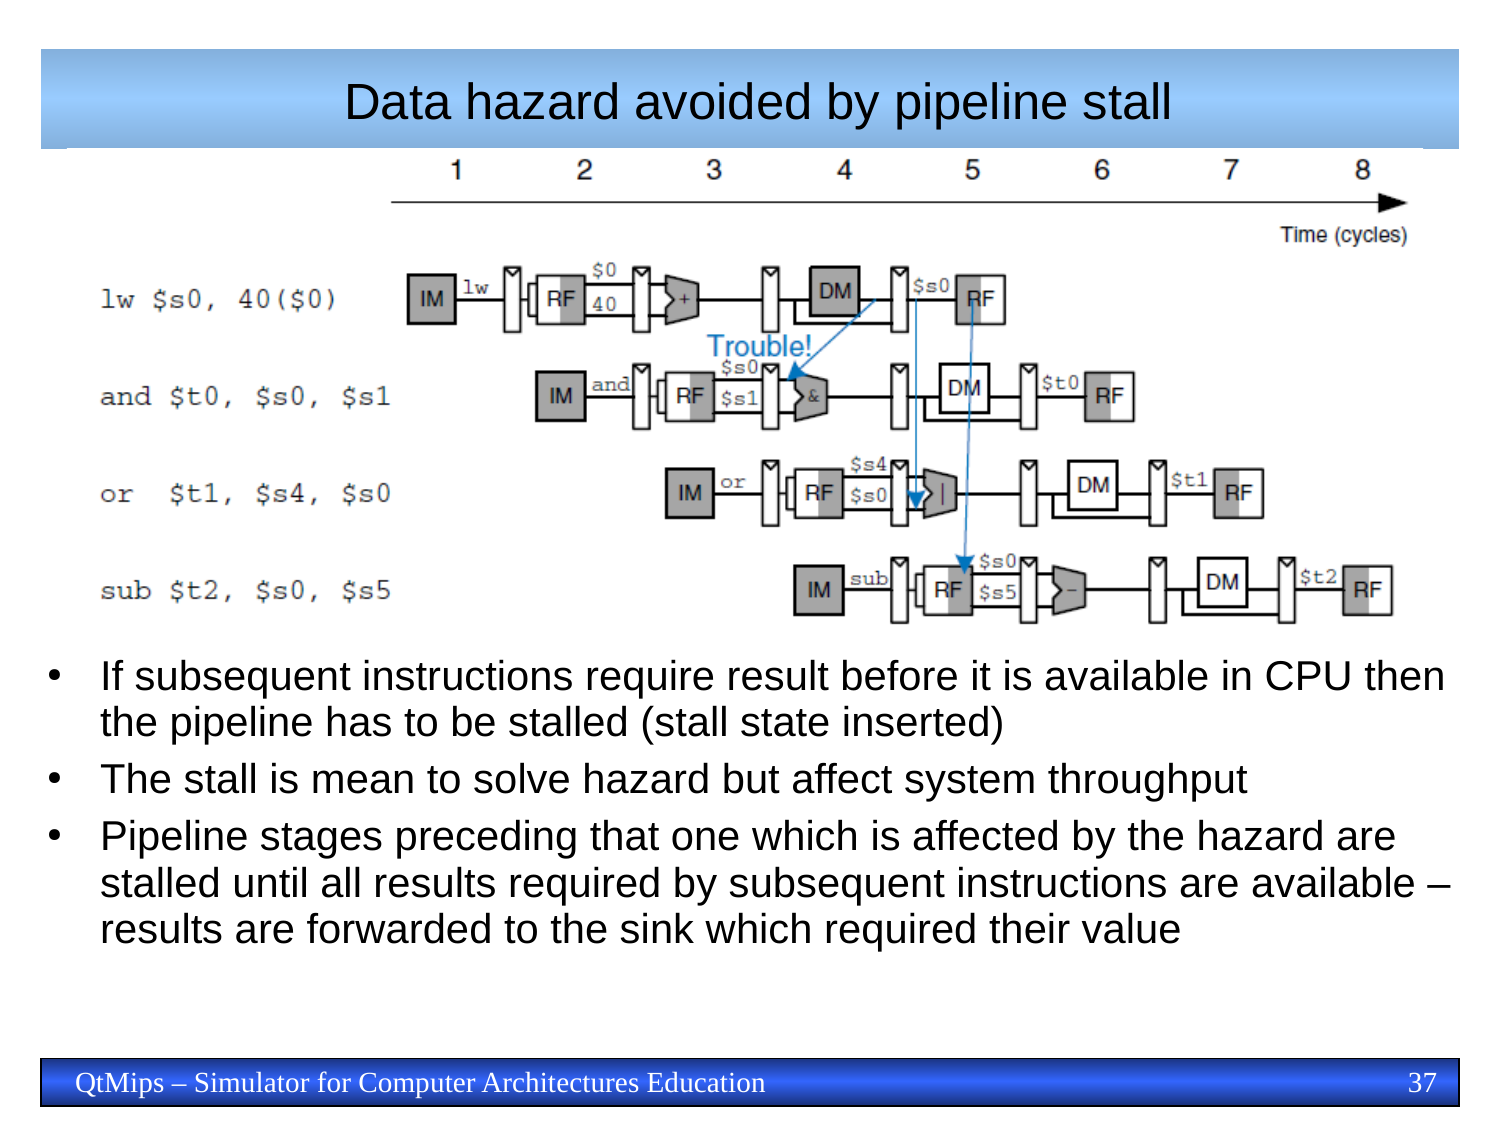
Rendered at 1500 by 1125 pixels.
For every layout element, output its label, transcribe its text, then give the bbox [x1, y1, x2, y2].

picture [66, 148, 1424, 643]
title Data hazard avoided by pipeline stall [41, 49, 1459, 149]
list If subsequent instructions require result before it is available in CPU then the pipeline has to be stalled (stall state inserted) The stall is mean to solve hazard but affect system throughput Pipeline stages preceding that one which is affected by the hazard are stalled until all results required by subsequent instructions are available – results are forwarded to the sink which required their value [14, 645, 1500, 997]
